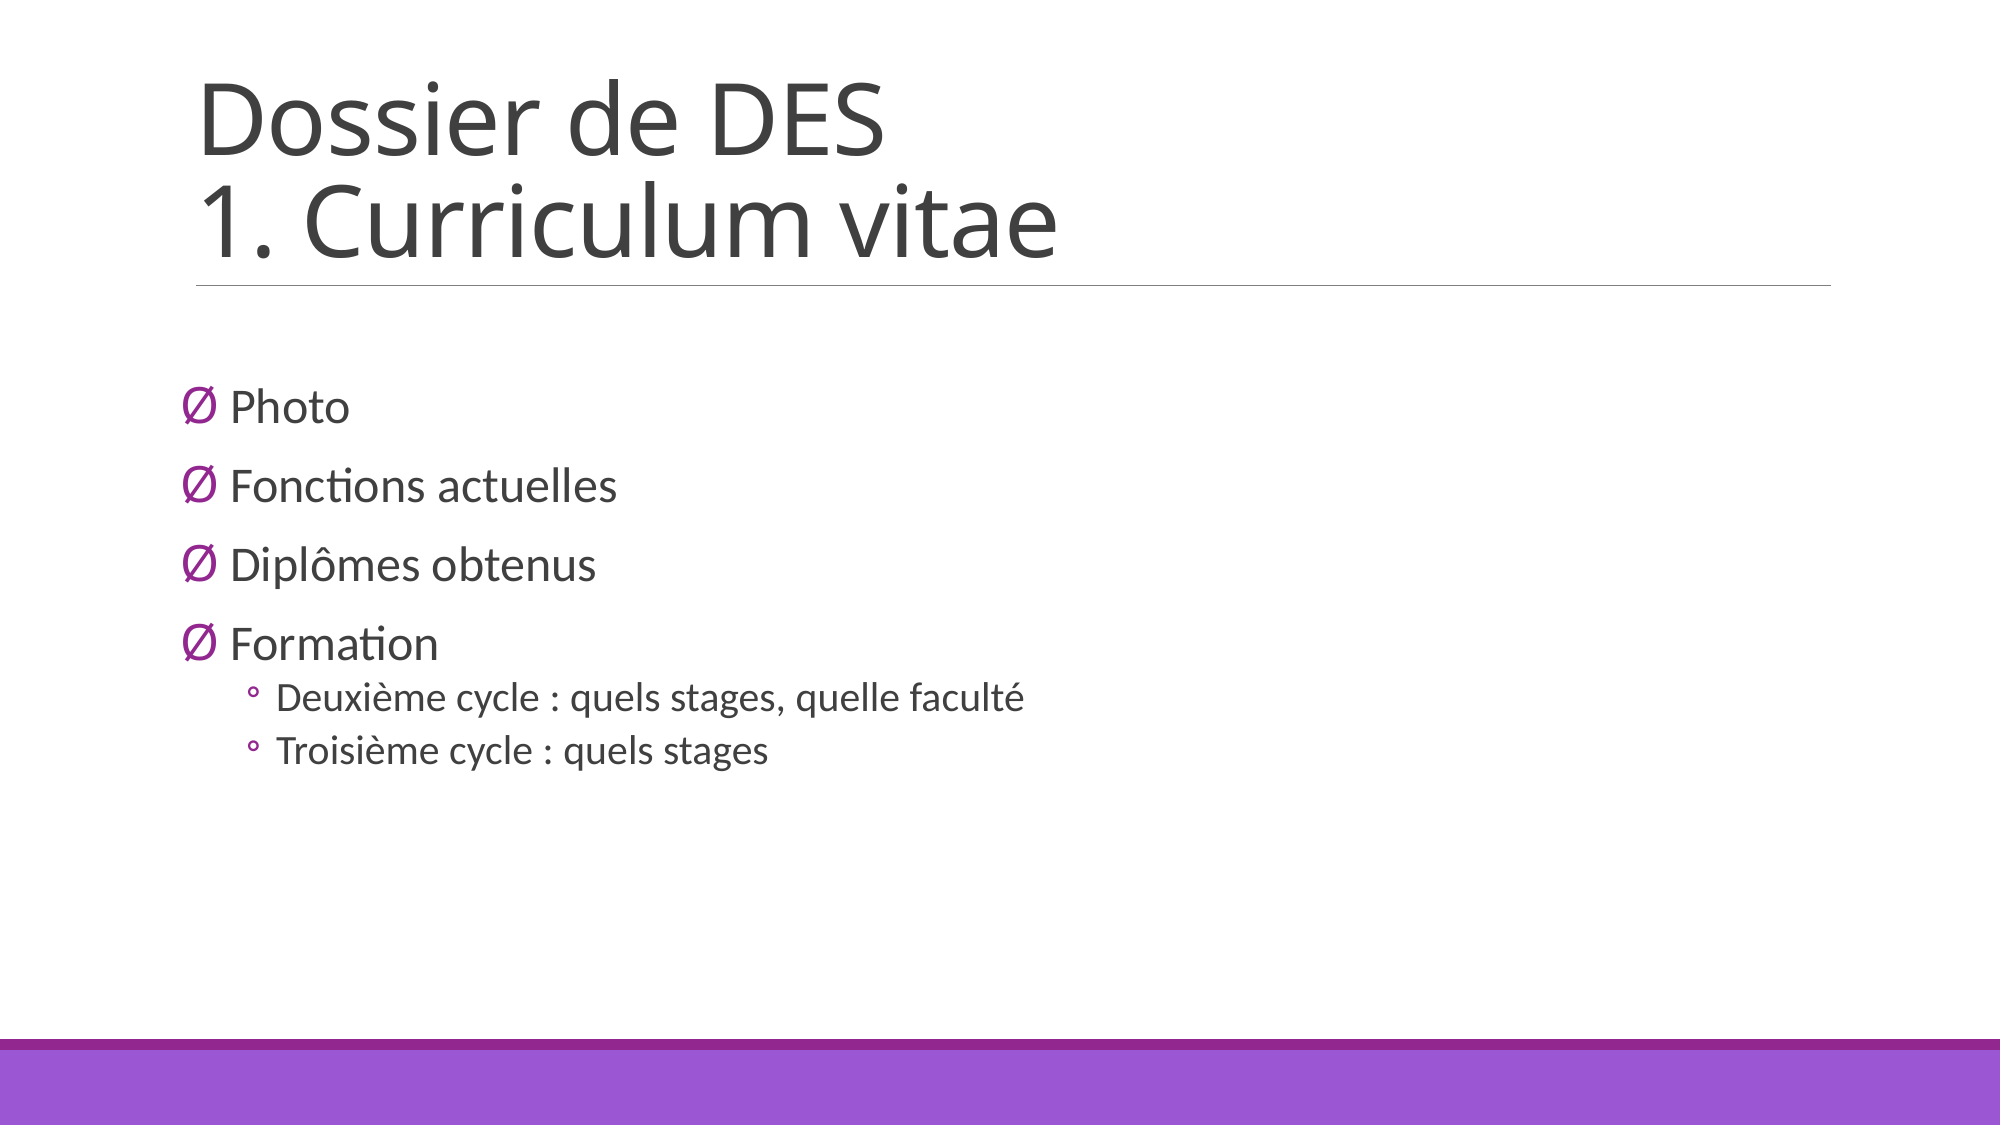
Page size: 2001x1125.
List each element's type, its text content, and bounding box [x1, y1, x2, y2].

title Dossier de DES 1. Curriculum vitae [180, 47, 1831, 286]
list Photo Fonctions actuelles Diplômes obtenus Formation Deuxième cycle : quels stages, quelle faculté Troisième cycle : quels stages [180, 302, 1831, 963]
